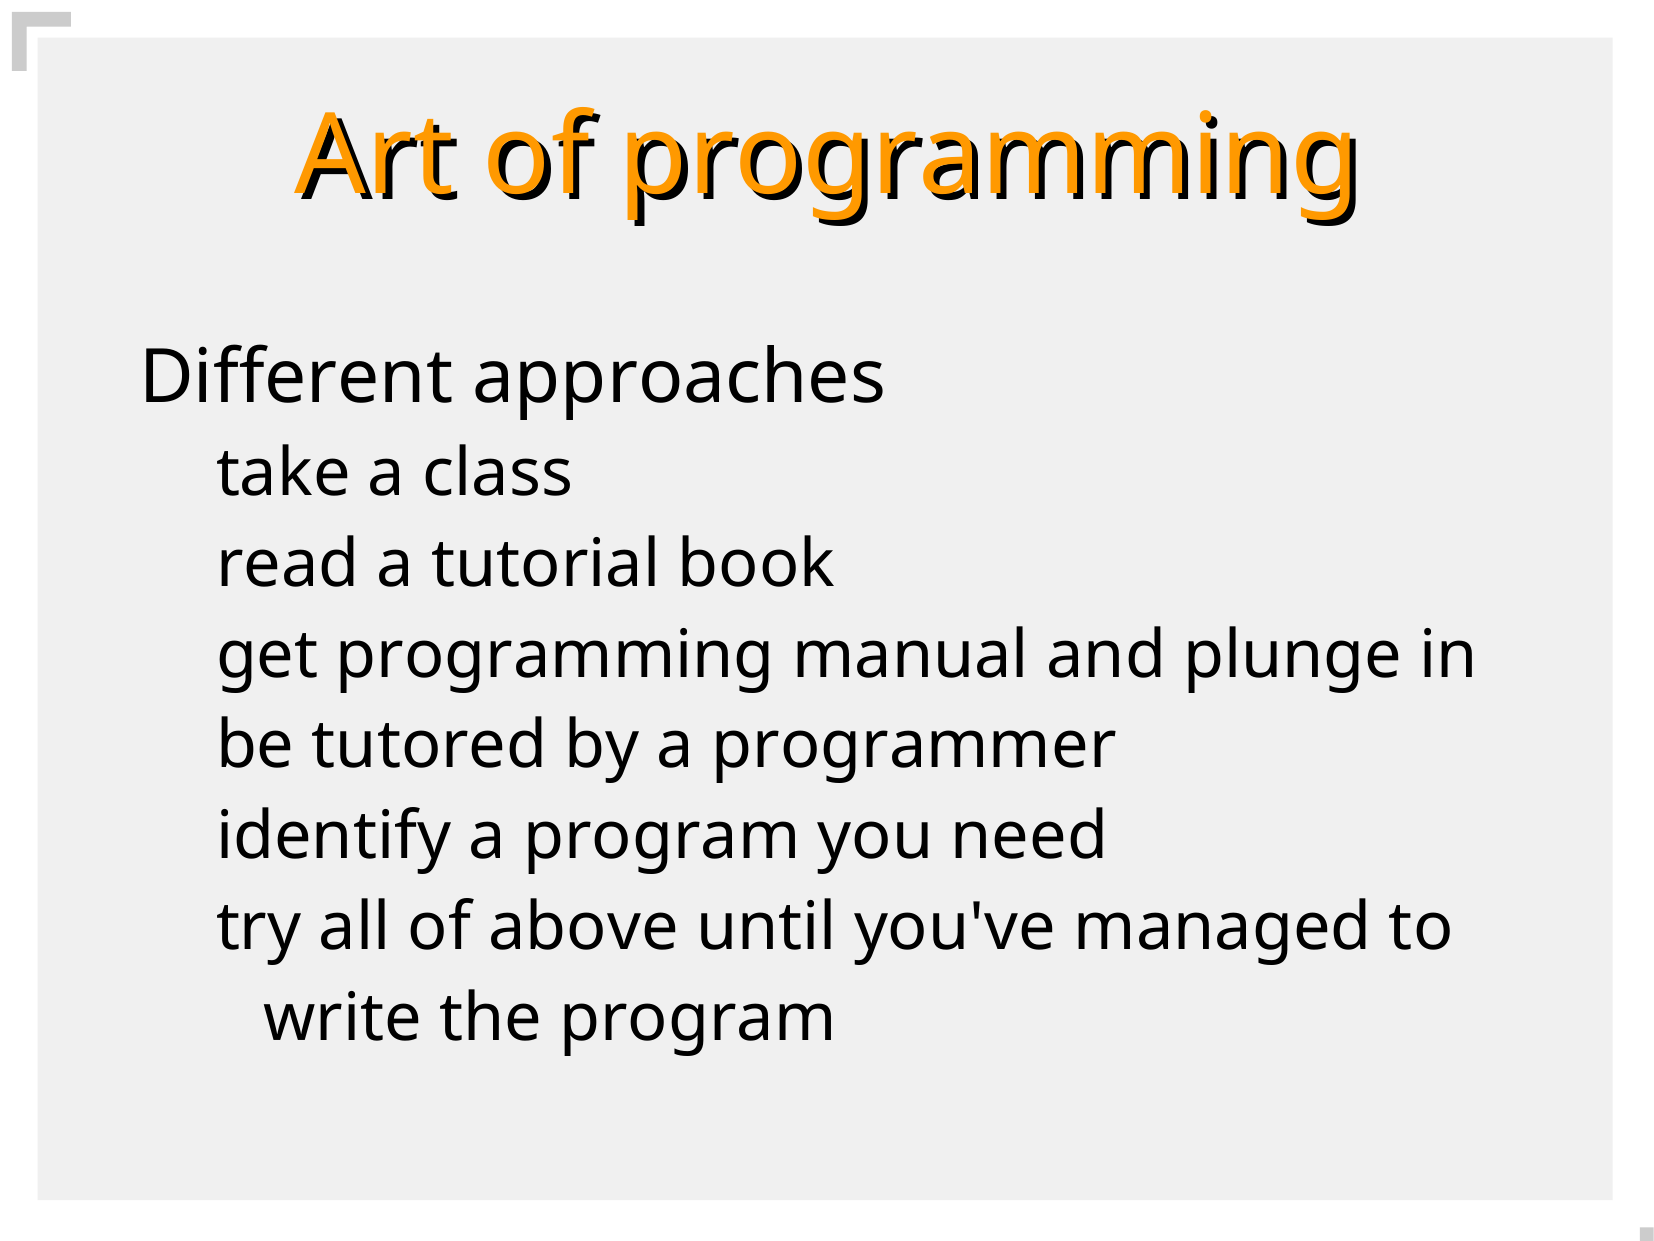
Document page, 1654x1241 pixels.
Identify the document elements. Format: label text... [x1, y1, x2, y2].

title Art of programming [121, 46, 1534, 254]
list Different approaches take a class read a tutorial book get programming manual and plunge in be tutored by a programmer identify a program you need try all of above until you've managed to write the program [121, 322, 1561, 1132]
